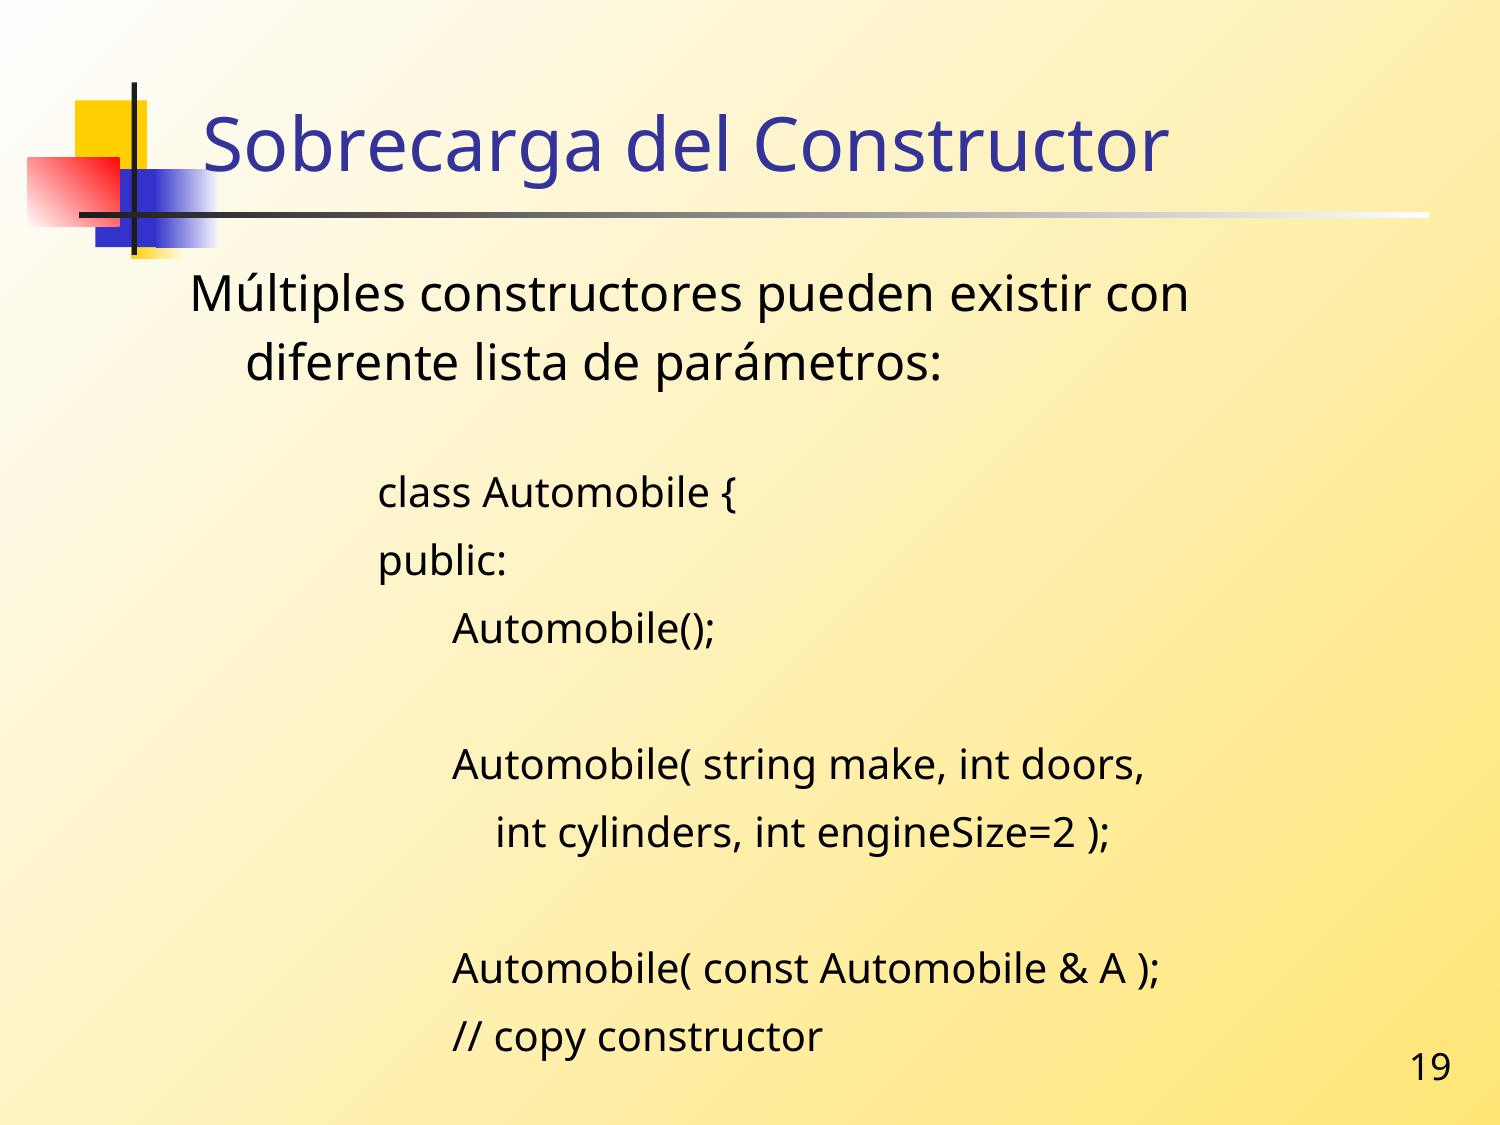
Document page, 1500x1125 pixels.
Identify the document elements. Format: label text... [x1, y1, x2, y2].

list class Automobile { public: Automobile(); Automobile( string make, int doors, int cylinders, int engineSize=2 ); Automobile( const Automobile & A ); // copy constructor [287, 458, 1306, 1001]
list Múltiples constructores pueden existir con diferente lista de parámetros: [174, 249, 1350, 458]
title Sobrecarga del Constructor [187, 37, 1466, 201]
